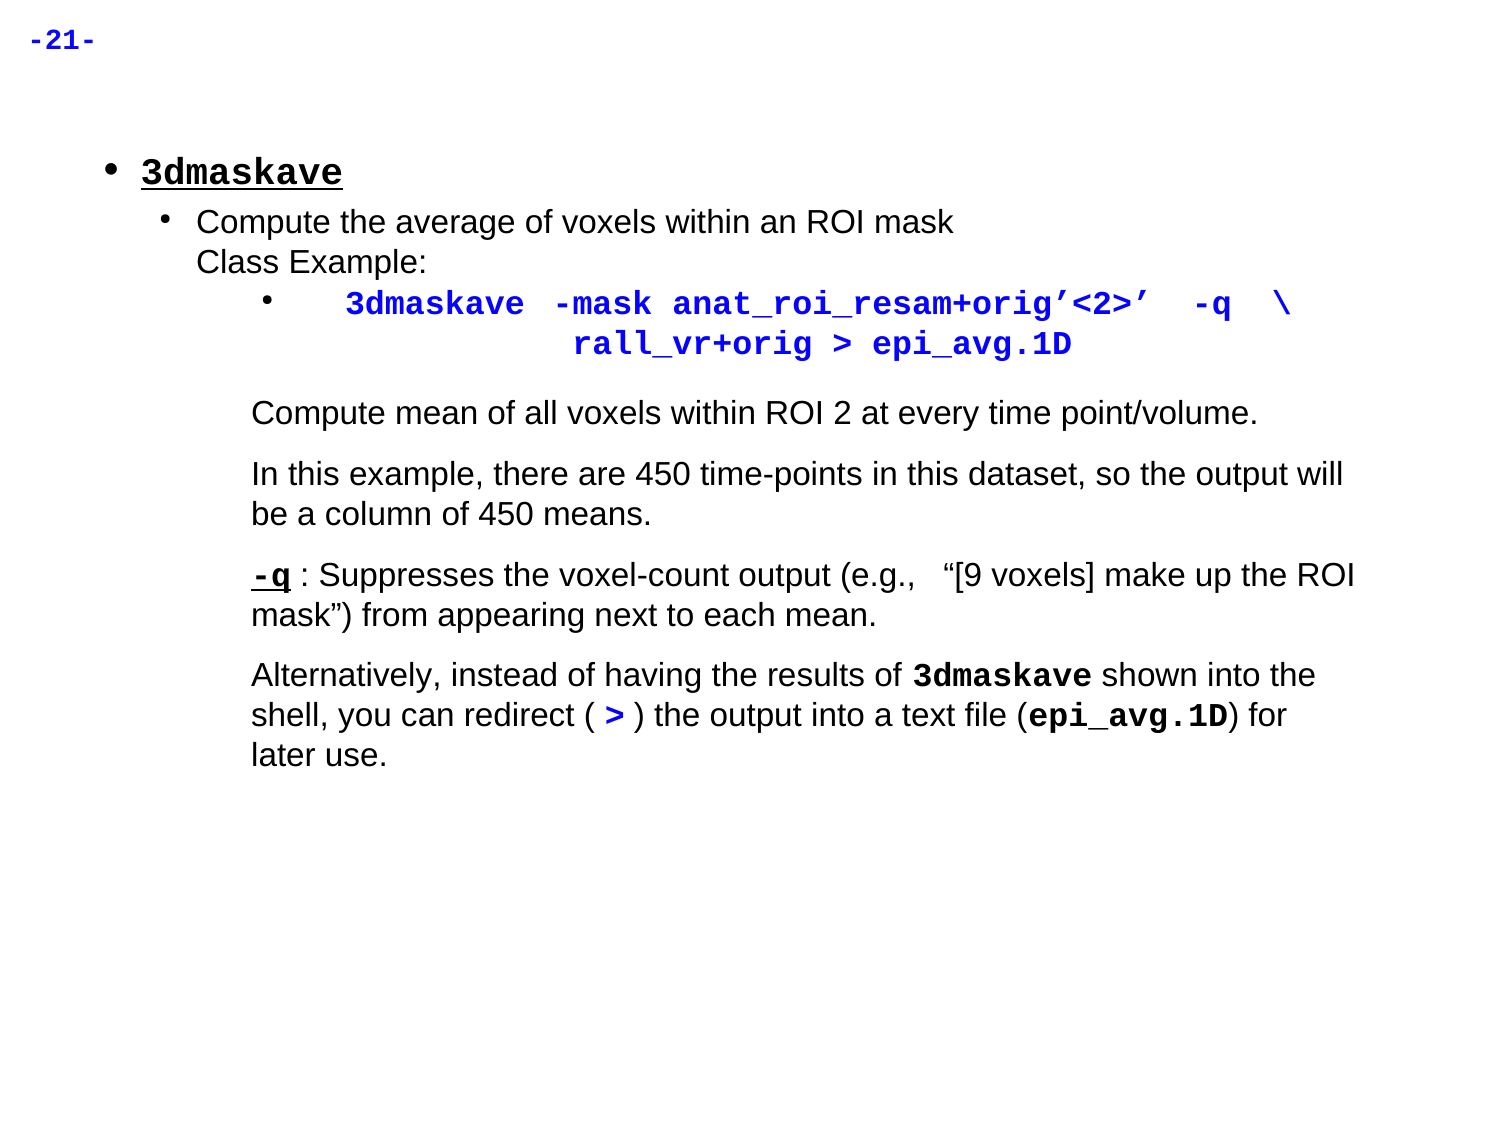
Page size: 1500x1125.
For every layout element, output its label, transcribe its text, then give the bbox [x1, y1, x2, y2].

text_box Compute mean of all voxels within ROI 2 at every time point/volume. In this example, there are 450 time-points in this dataset, so the output will be a column of 450 means. -q : Suppresses the voxel-count output (e.g., “[9 voxels] make up the ROI mask”) from appearing next to each mean. Alternatively, instead of having the results of 3dmaskave shown into the shell, you can redirect ( > ) the output into a text file (epi_avg.1D) for later use. [236, 383, 1373, 782]
list 3dmaskave Compute the average of voxels within an ROI mask Class Example: 3dmaskave -mask anat_roi_resam+orig’<2>’ -q \ rall_vr+orig > epi_avg.1D [87, 87, 1450, 1100]
